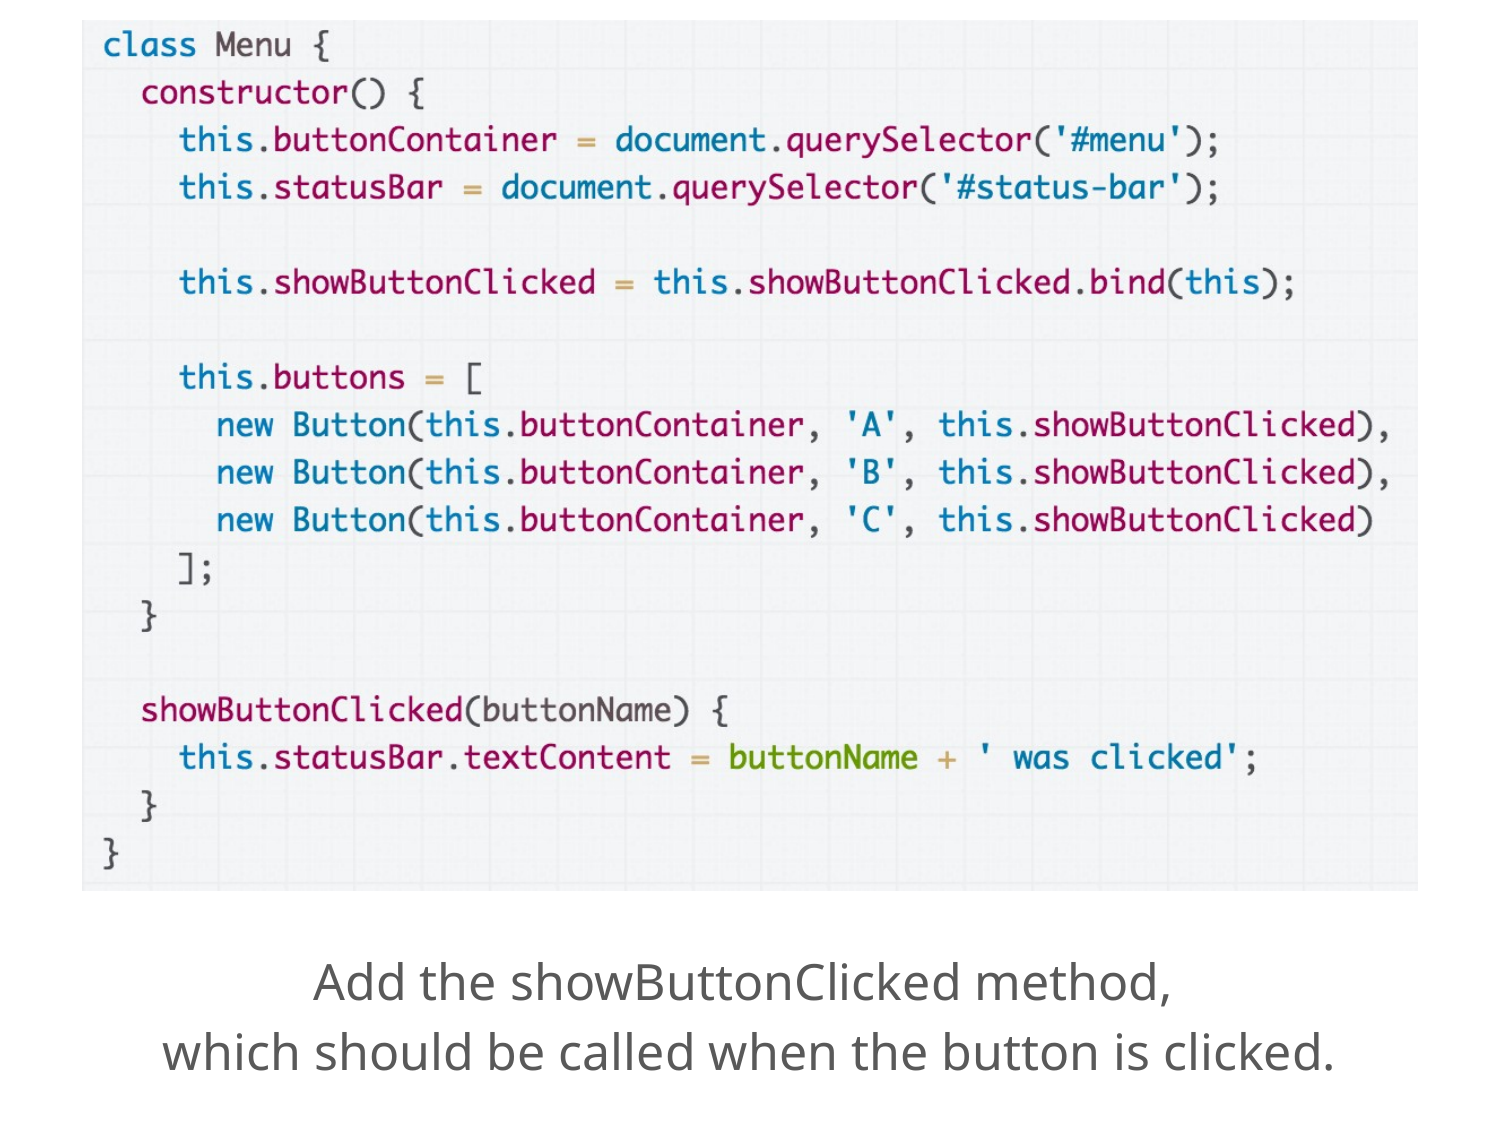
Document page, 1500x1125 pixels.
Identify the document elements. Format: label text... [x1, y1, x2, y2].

list Add the showButtonClicked method, which should be called when the button is clicked. [49, 926, 1451, 1046]
picture [82, 20, 1418, 891]
